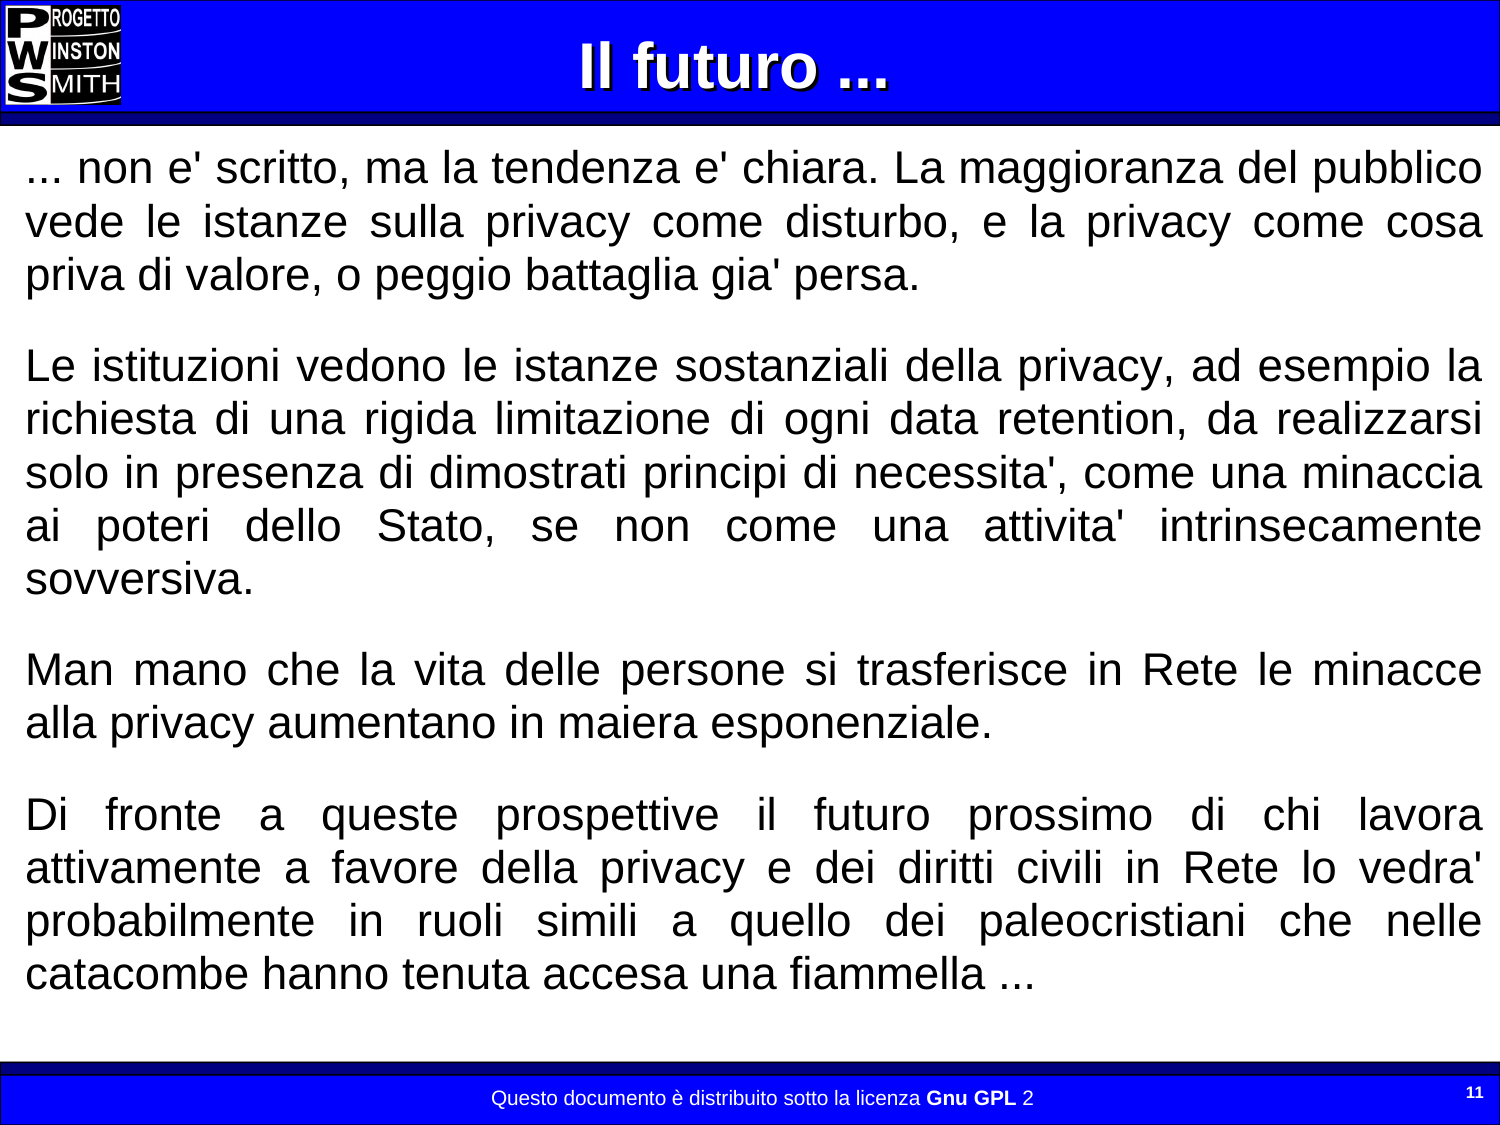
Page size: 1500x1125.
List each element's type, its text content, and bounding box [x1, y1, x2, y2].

picture [5, 5, 121, 105]
text_box Il futuro ... [177, 18, 1293, 110]
text_box ... non e' scritto, ma la tendenza e' chiara. La maggioranza del pubblico vede le istanze sulla privacy come disturbo, e la privacy come cosa priva di valore, o peggio battaglia gia' persa. Le istituzioni vedono le istanze sostanziali della privacy, ad esempio la richiesta di una rigida limitazione di ogni data retention, da realizzarsi solo in presenza di dimostrati principi di necessita', come una minaccia ai poteri dello Stato, se non come una attivita' intrinsecamente sovversiva. Man mano che la vita delle persone si trasferisce in Rete le minacce alla privacy aumentano in maiera esponenziale. Di fronte a queste prospettive il futuro prossimo di chi lavora attivamente a favore della privacy e dei diritti civili in Rete lo vedra' probabilmente in ruoli simili a quello dei paleocristiani che nelle catacombe hanno tenuta accesa una fiammella ... [9, 132, 1500, 1008]
